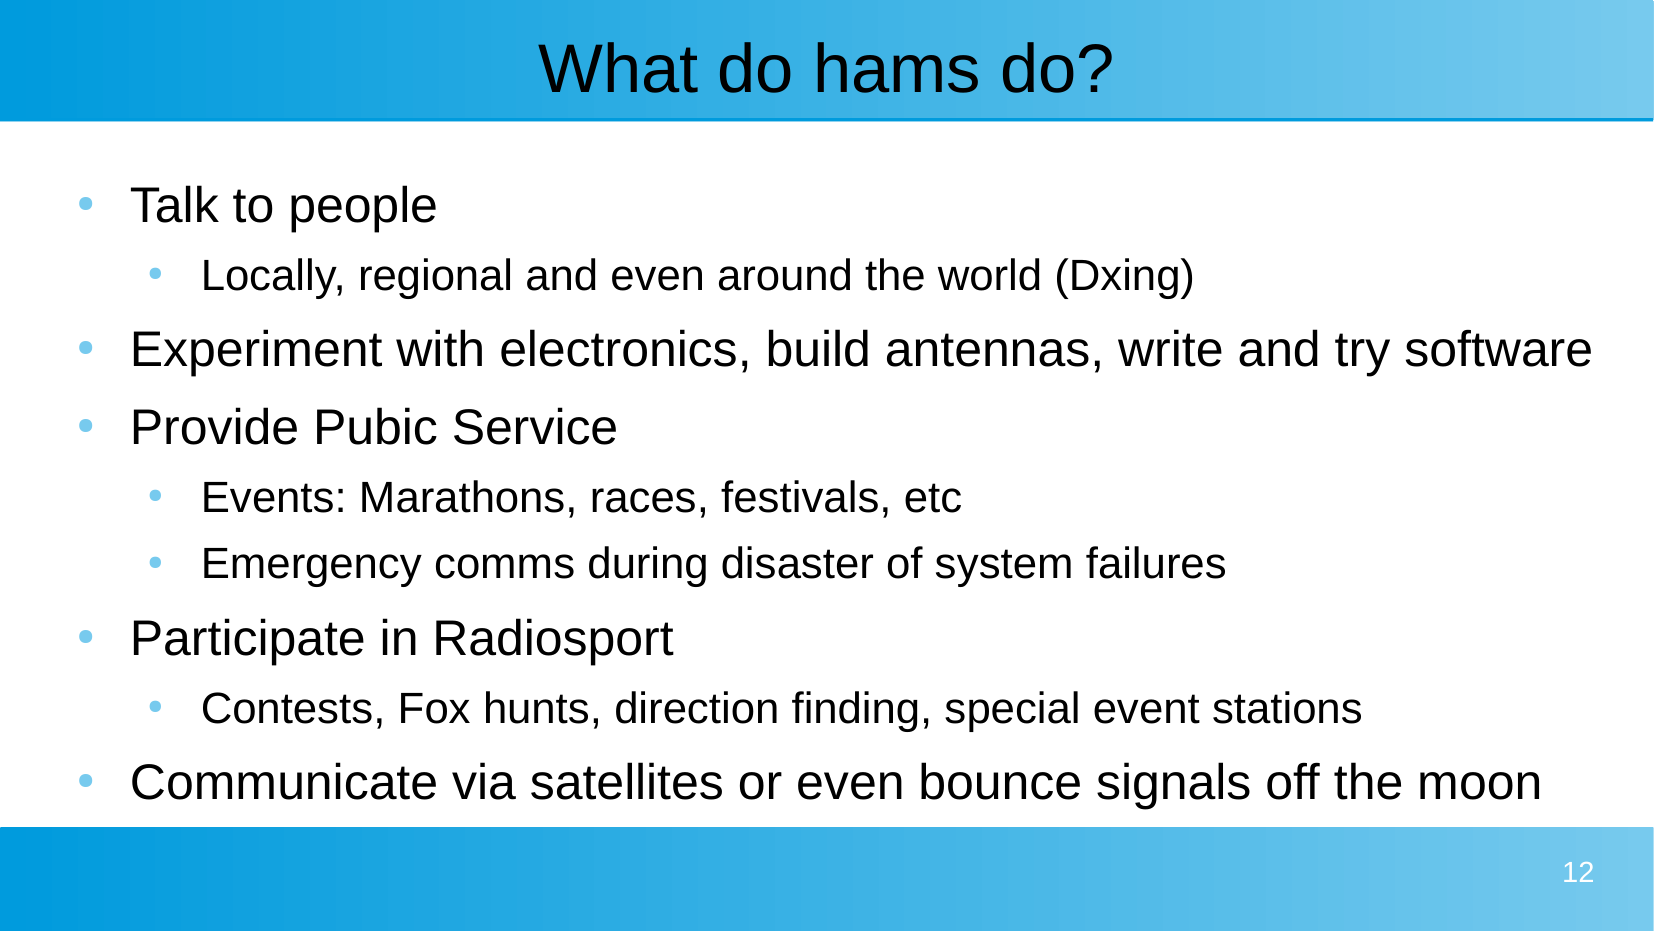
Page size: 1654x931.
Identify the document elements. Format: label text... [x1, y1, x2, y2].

title What do hams do? [59, 29, 1595, 108]
list Talk to people Locally, regional and even around the world (Dxing) Experiment with electronics, build antennas, write and try software Provide Pubic Service Events: Marathons, races, festivals, etc Emergency comms during disaster of system failures Participate in Radiosport Contests, Fox hunts, direction finding, special event stations Communicate via satellites or even bounce signals off the moon [59, 177, 1595, 768]
